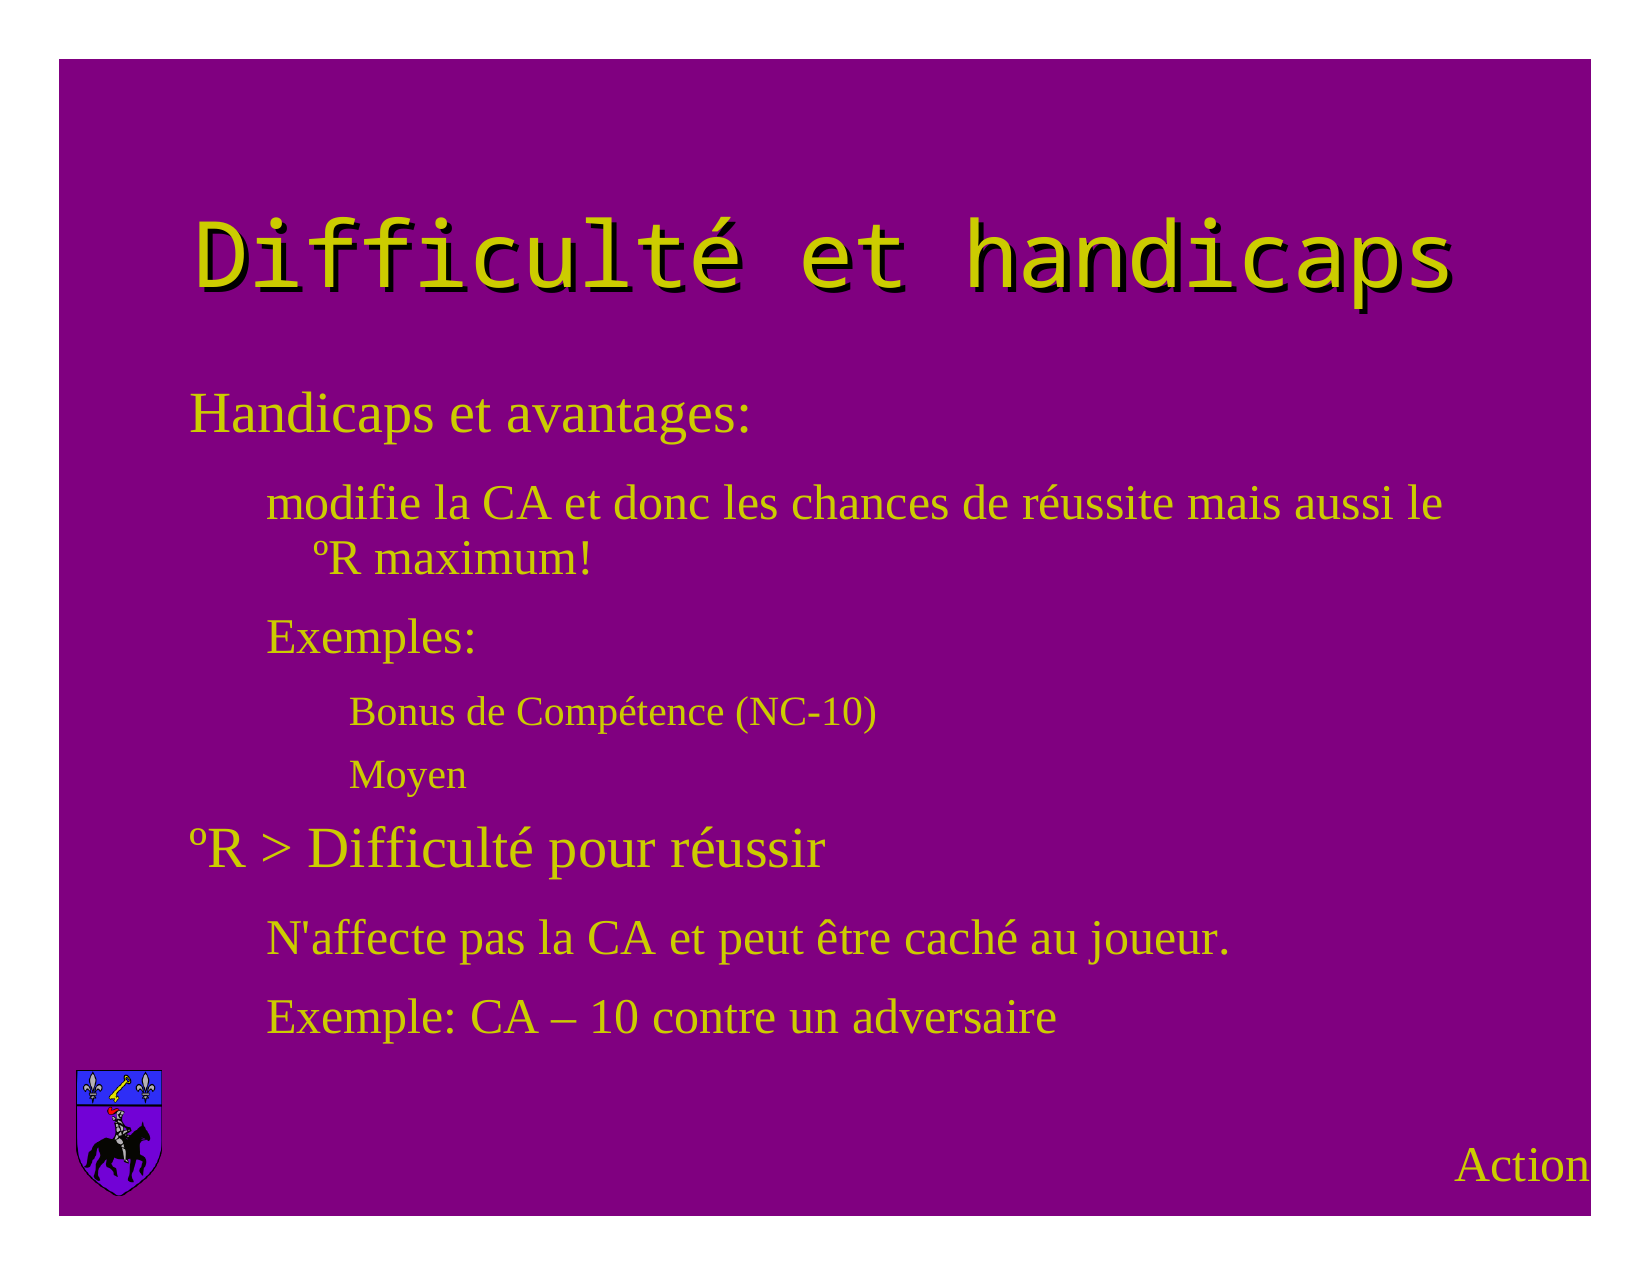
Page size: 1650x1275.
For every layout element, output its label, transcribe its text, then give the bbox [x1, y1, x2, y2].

list Handicaps et avantages: modifie la CA et donc les chances de réussite mais aussi le ºR maximum! Exemples: Bonus de Compétence (NC-10) Moyen ºR > Difficulté pour réussir N'affecte pas la CA et peut être caché au joueur. Exemple: CA – 10 contre un adversaire [171, 380, 1480, 1110]
text_box Action [1397, 1137, 1591, 1193]
title Difficulté et handicaps [171, 155, 1480, 349]
picture [76, 1070, 162, 1196]
